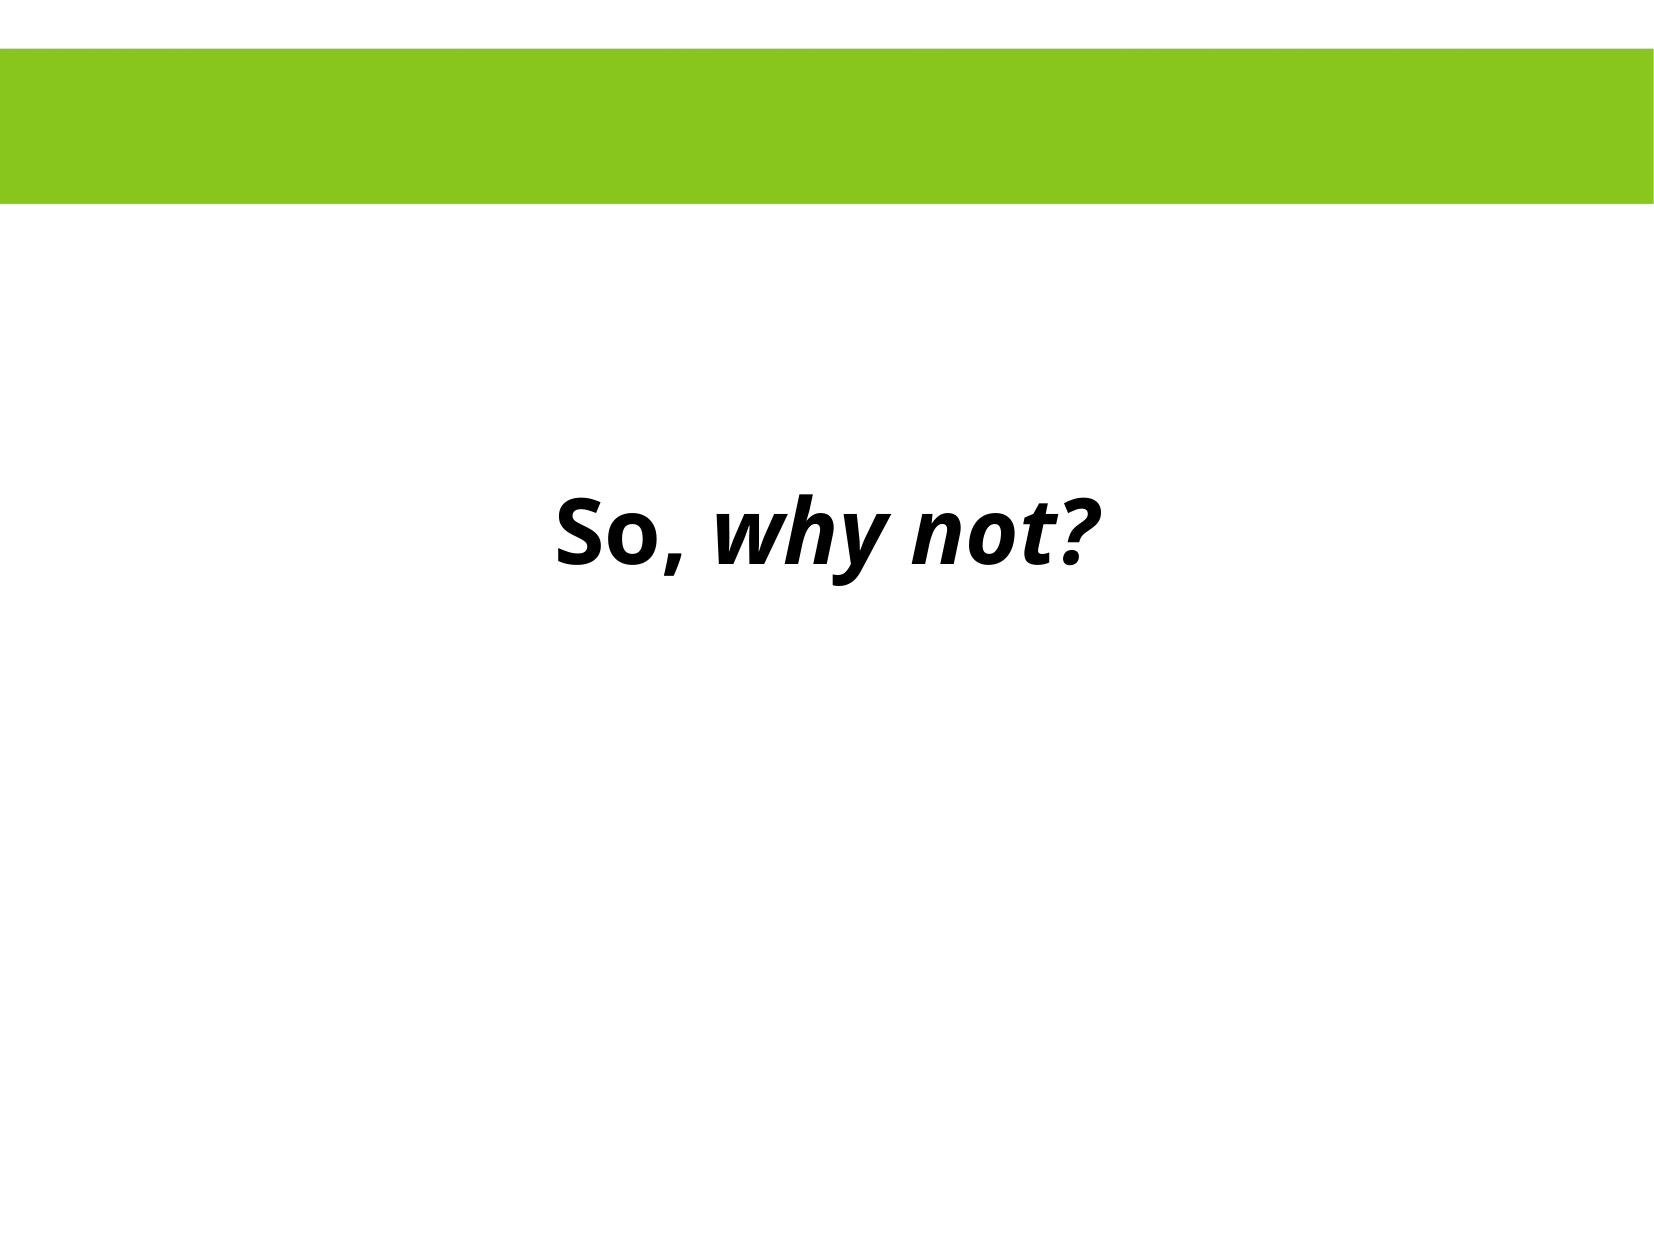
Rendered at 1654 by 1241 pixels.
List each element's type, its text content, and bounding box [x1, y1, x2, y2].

subtitle So, why not? [82, 49, 1571, 1010]
picture [0, 0, 1654, 1241]
